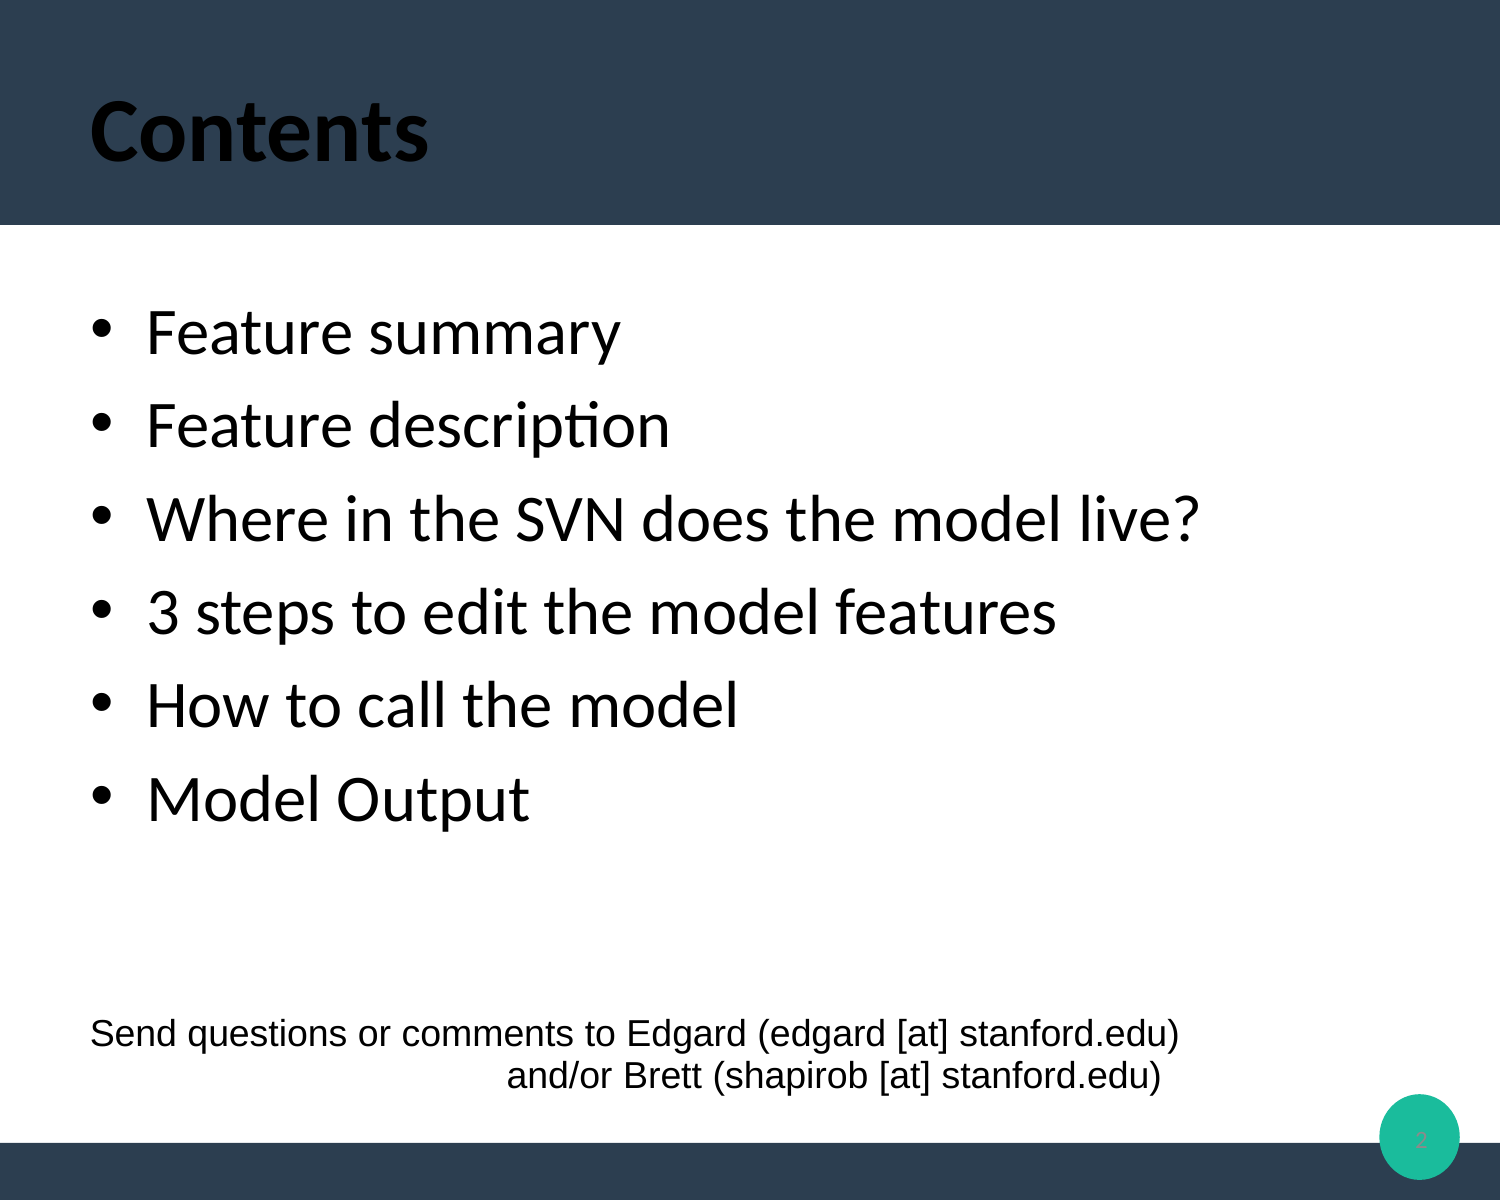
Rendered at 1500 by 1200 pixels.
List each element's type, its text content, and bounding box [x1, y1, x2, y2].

slide_number <number> [1092, 1106, 1443, 1171]
list Feature summary Feature description Where in the SVN does the model live? 3 steps to edit the model features How to call the model Model Output [75, 279, 1425, 1005]
text_box Send questions or comments to Edgard (edgard [at] stanford.edu) and/or Brett (shapirob [at] stanford.edu) [75, 1005, 1441, 1104]
title Contents [75, 24, 1425, 225]
